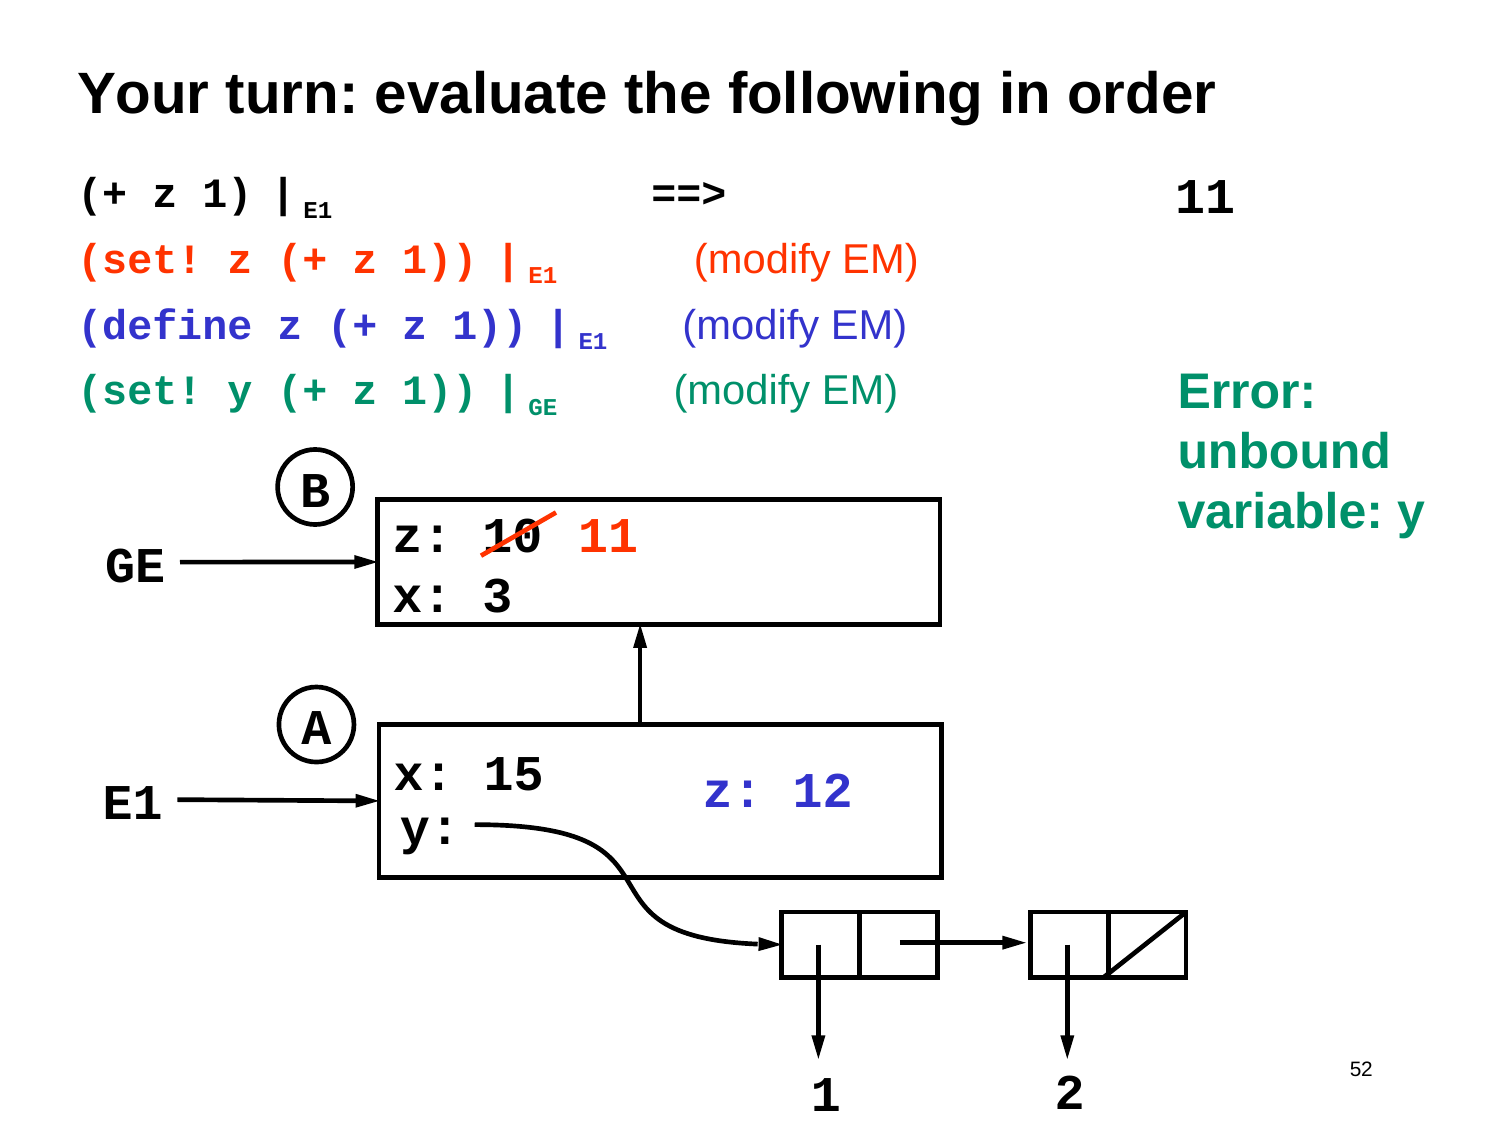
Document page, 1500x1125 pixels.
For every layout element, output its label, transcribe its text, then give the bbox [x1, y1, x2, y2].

text_box z: 10 x: 3 [377, 499, 941, 625]
text_box GE [90, 524, 181, 600]
text_box 11 [563, 495, 653, 571]
text_box y: [385, 786, 475, 863]
title Your turn: evaluate the following in order [62, 24, 1338, 163]
text_box A [278, 686, 354, 763]
text_box E1 [87, 761, 178, 838]
text_box z: 12 [687, 749, 868, 826]
text_box B [277, 449, 353, 525]
text_box Error: unbound variable: y [1162, 350, 1440, 547]
text_box 2 [1021, 1058, 1118, 1121]
text_box 11 [1160, 156, 1250, 232]
text_box 1 [774, 1058, 877, 1125]
list (+ z 1) | E1 ==> (set! z (+ z 1)) | E1 (modify EM) (define z (+ z 1)) | E1 (modify EM) (set! y (+ z 1)) | GE (modify EM) [62, 162, 1126, 434]
text_box x: 15 [378, 724, 942, 878]
